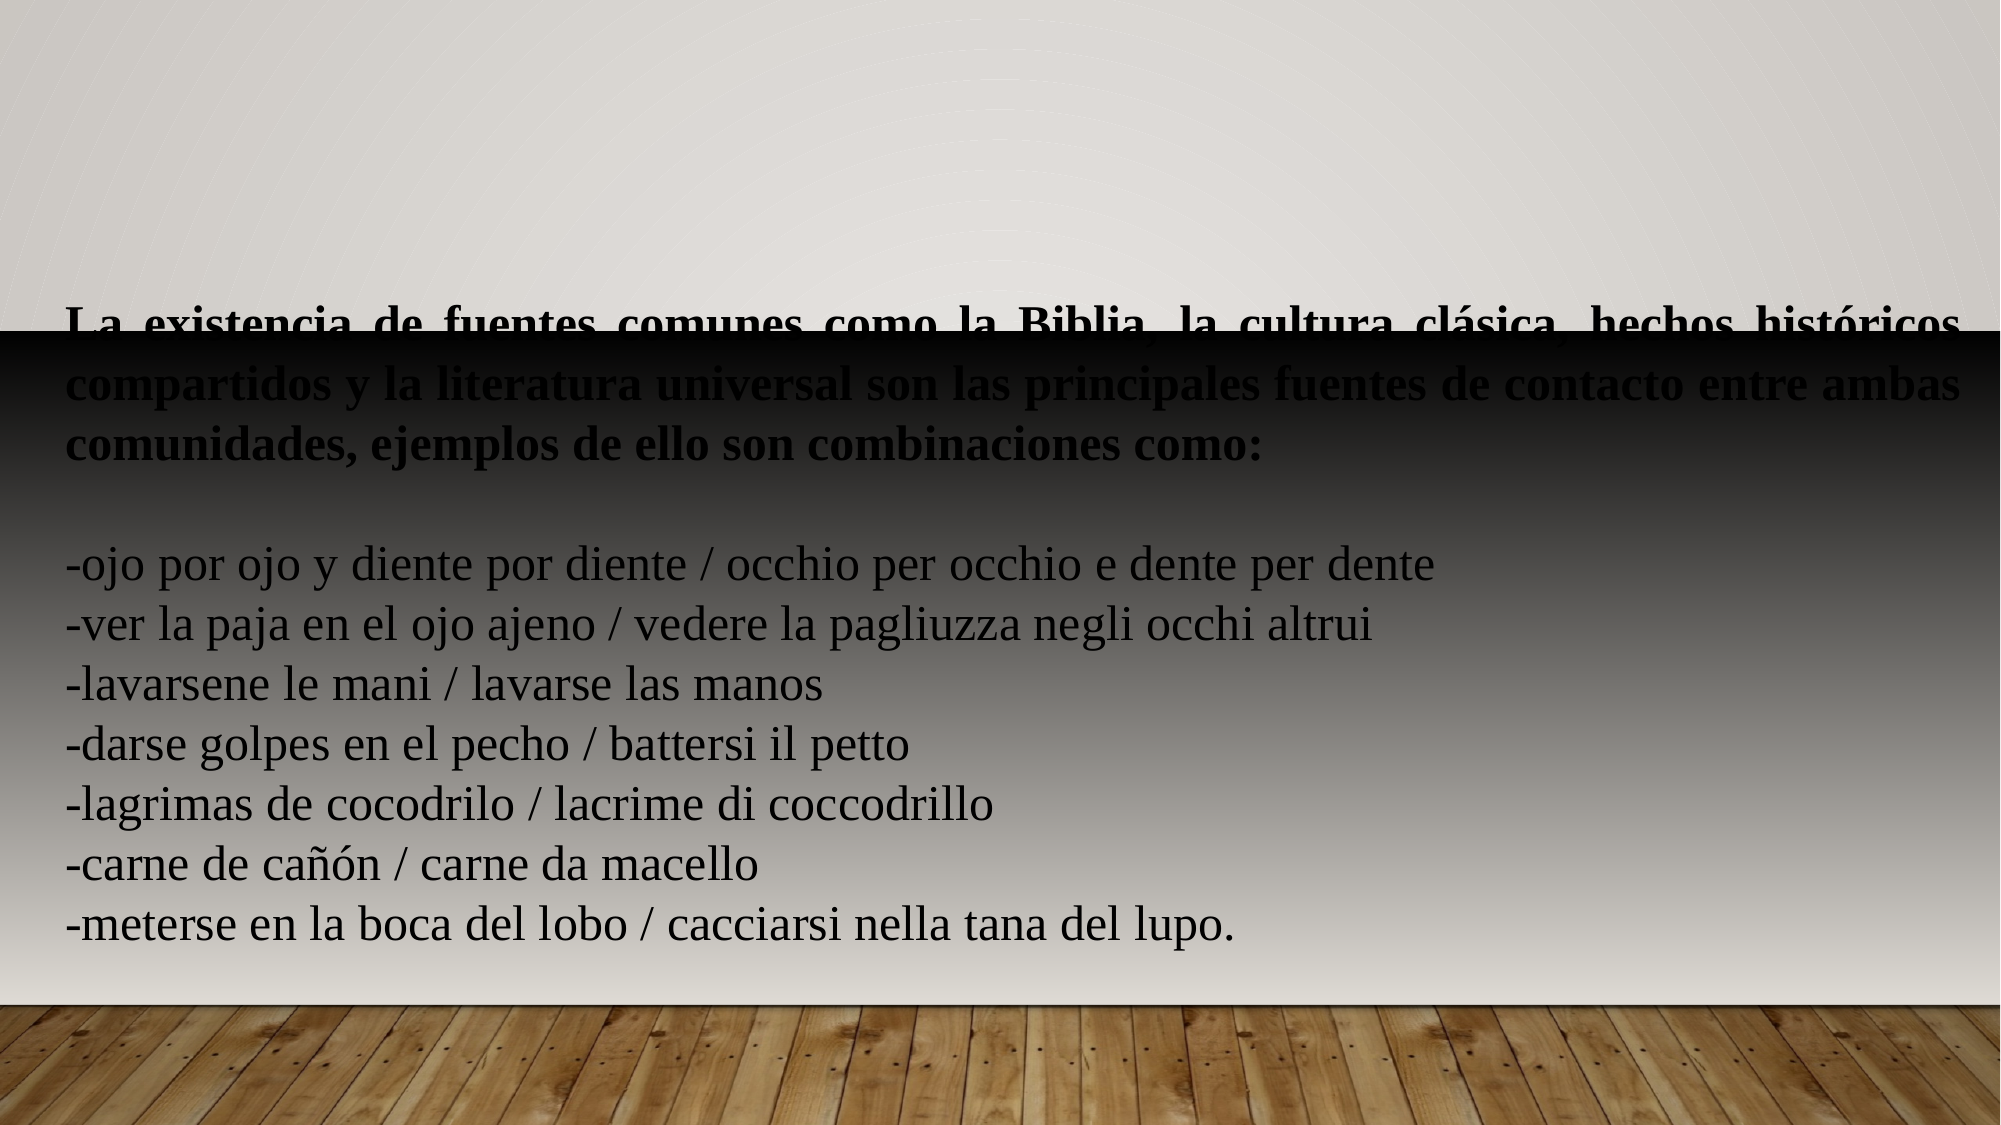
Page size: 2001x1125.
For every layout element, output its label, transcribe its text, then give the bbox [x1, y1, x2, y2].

text_box La existencia de fuentes comunes como la Biblia, la cultura clásica, hechos históricos compartidos y la literatura universal son las principales fuentes de contacto entre ambas comunidades, ejemplos de ello son combinaciones como: -ojo por ojo y diente por diente / occhio per occhio e dente per dente -ver la paja en el ojo ajeno / vedere la pagliuzza negli occhi altrui -lavarsene le mani / lavarse las manos -darse golpes en el pecho / battersi il petto -lagrimas de cocodrilo / lacrime di coccodrillo -carne de cañón / carne da macello -meterse en la boca del lobo / cacciarsi nella tana del lupo. [50, 283, 2000, 1026]
